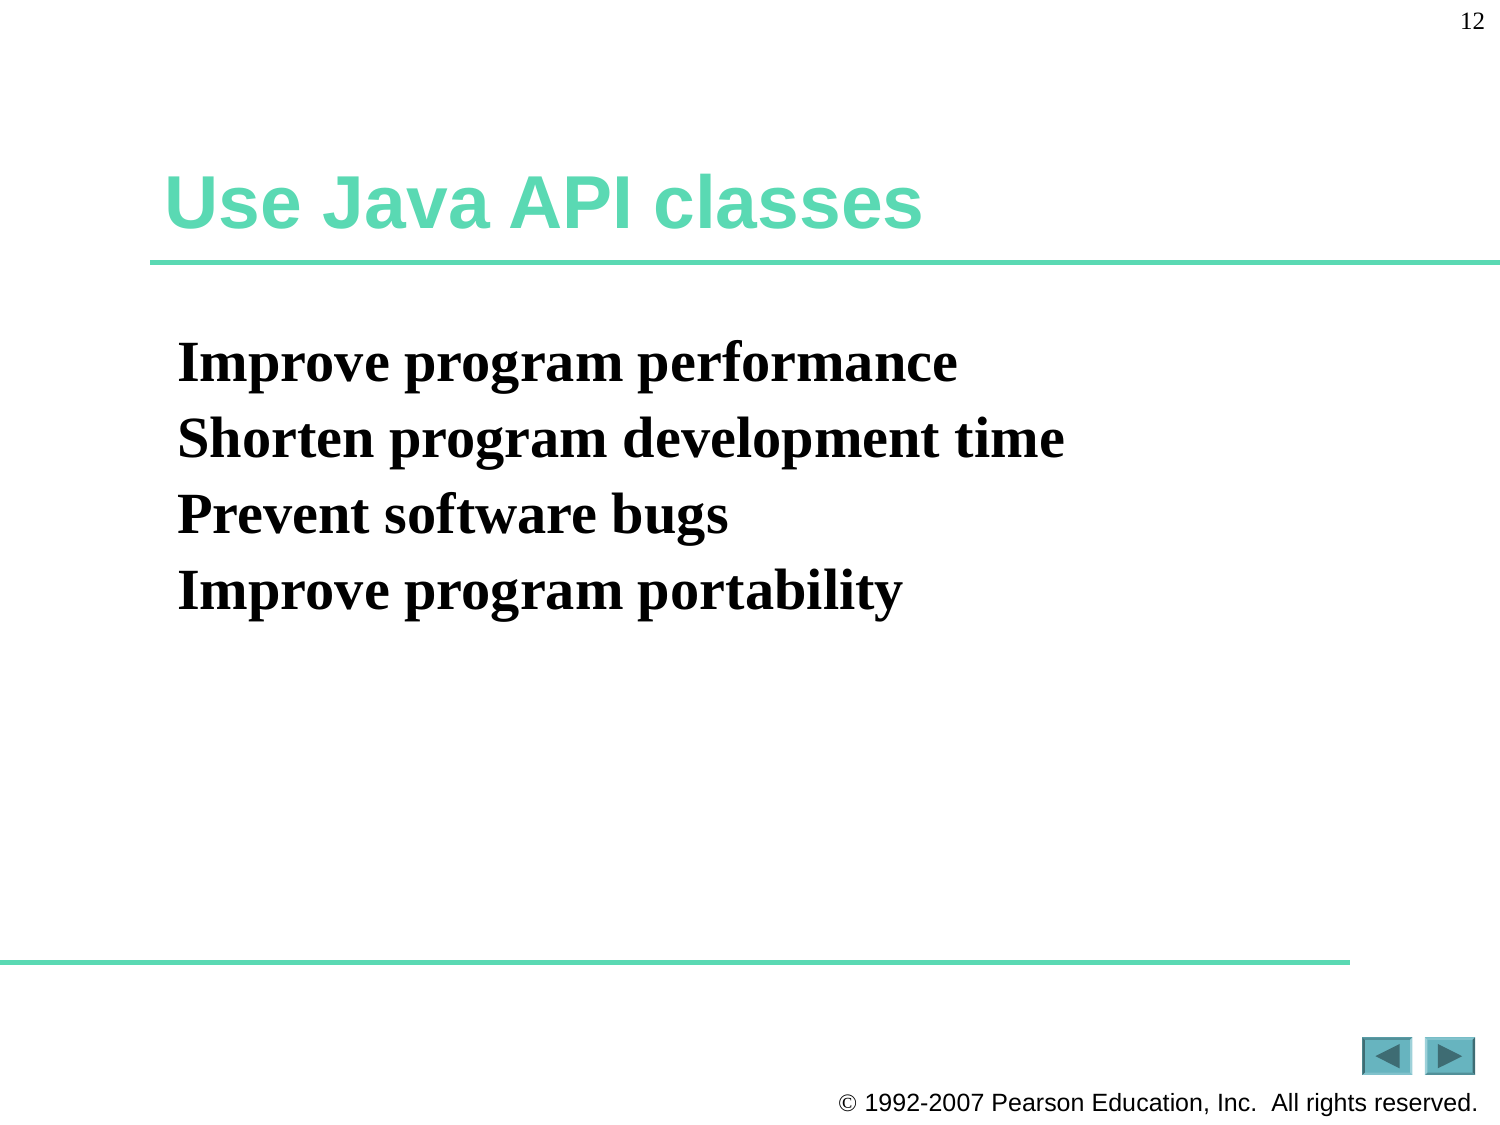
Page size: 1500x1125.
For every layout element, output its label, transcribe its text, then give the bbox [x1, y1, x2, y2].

title Use Java API classes [149, 112, 1425, 300]
list Improve program performance Shorten program development time Prevent software bugs Improve program portability [162, 281, 1351, 676]
